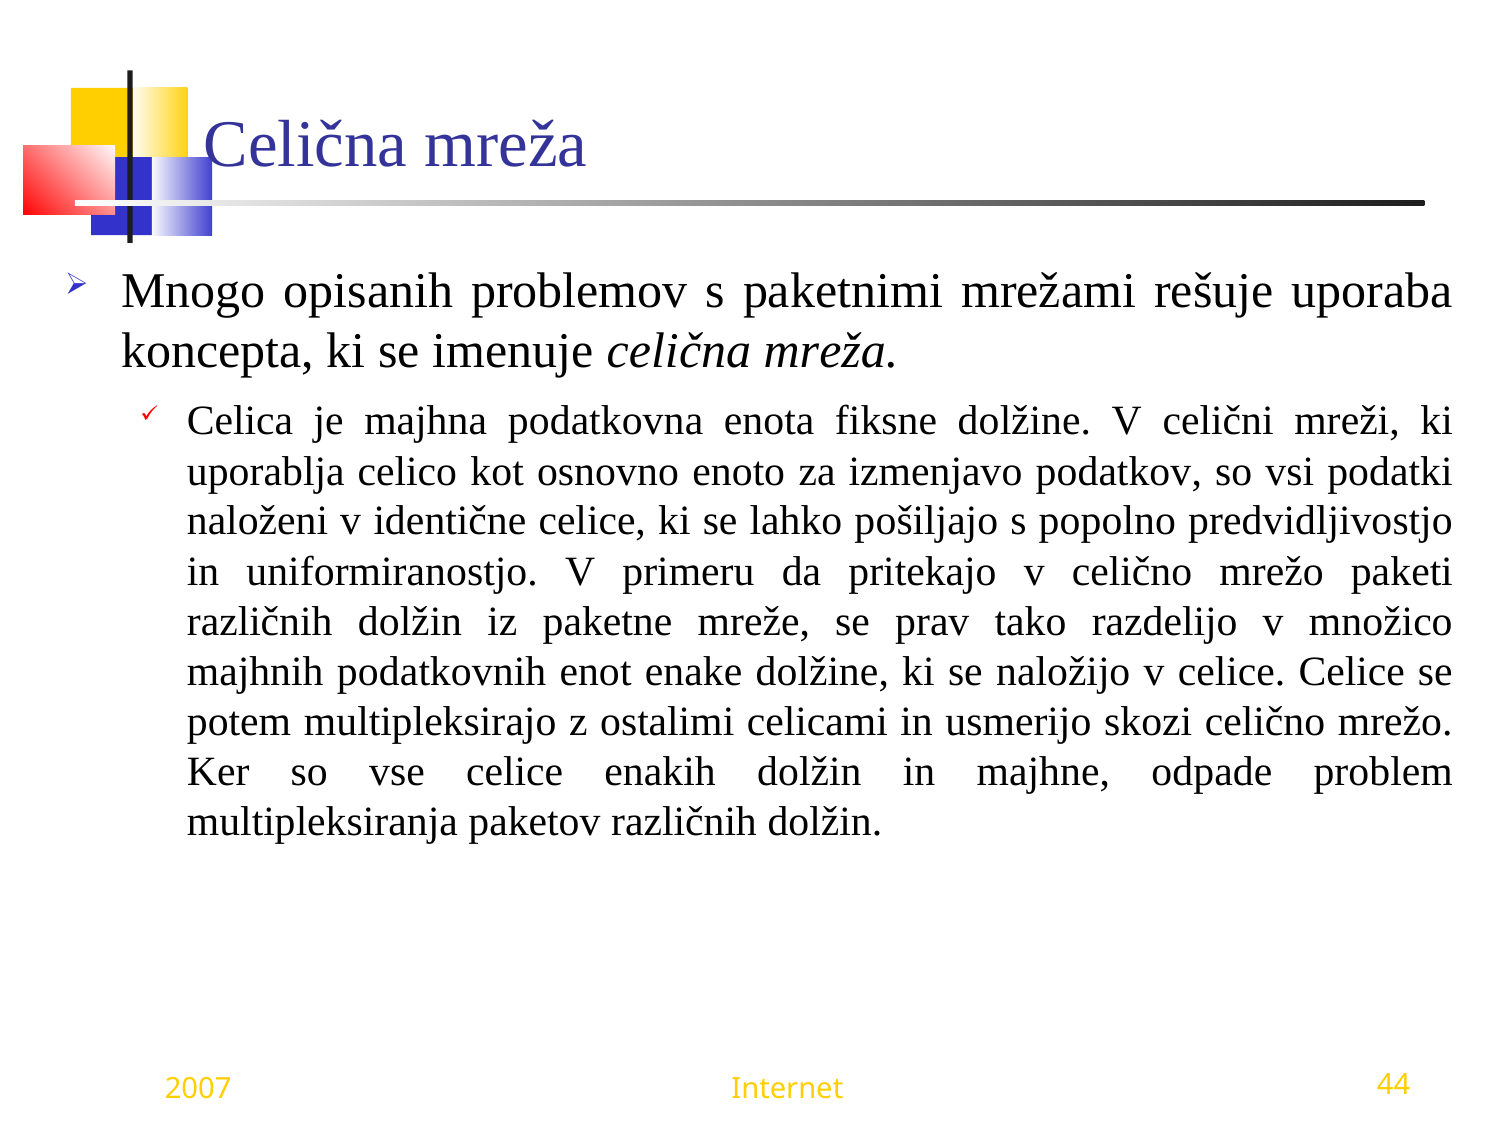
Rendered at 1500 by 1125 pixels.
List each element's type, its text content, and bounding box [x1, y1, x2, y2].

text_box 2007 [150, 1037, 463, 1113]
title Celična mreža [188, 92, 1468, 188]
text_box Internet [549, 1037, 1026, 1113]
list Mnogo opisanih problemov s paketnimi mrežami rešuje uporaba koncepta, ki se imenuje celična mreža. Celica je majhna podatkovna enota fiksne dolžine. V celični mreži, ki uporablja celico kot osnovno enoto za izmenjavo podatkov, so vsi podatki naloženi v identične celice, ki se lahko pošiljajo s popolno predvidljivostjo in uniformiranostjo. V primeru da pritekajo v celično mrežo paketi različnih dolžin iz paketne mreže, se prav tako razdelijo v množico majhnih podatkovnih enot enake dolžine, ki se naložijo v celice. Celice se potem multipleksirajo z ostalimi celicami in usmerijo skozi celično mrežo. Ker so vse celice enakih dolžin in majhne, odpade problem multipleksiranja paketov različnih dolžin. [50, 249, 1469, 1007]
text_box <number> [1112, 1037, 1426, 1113]
